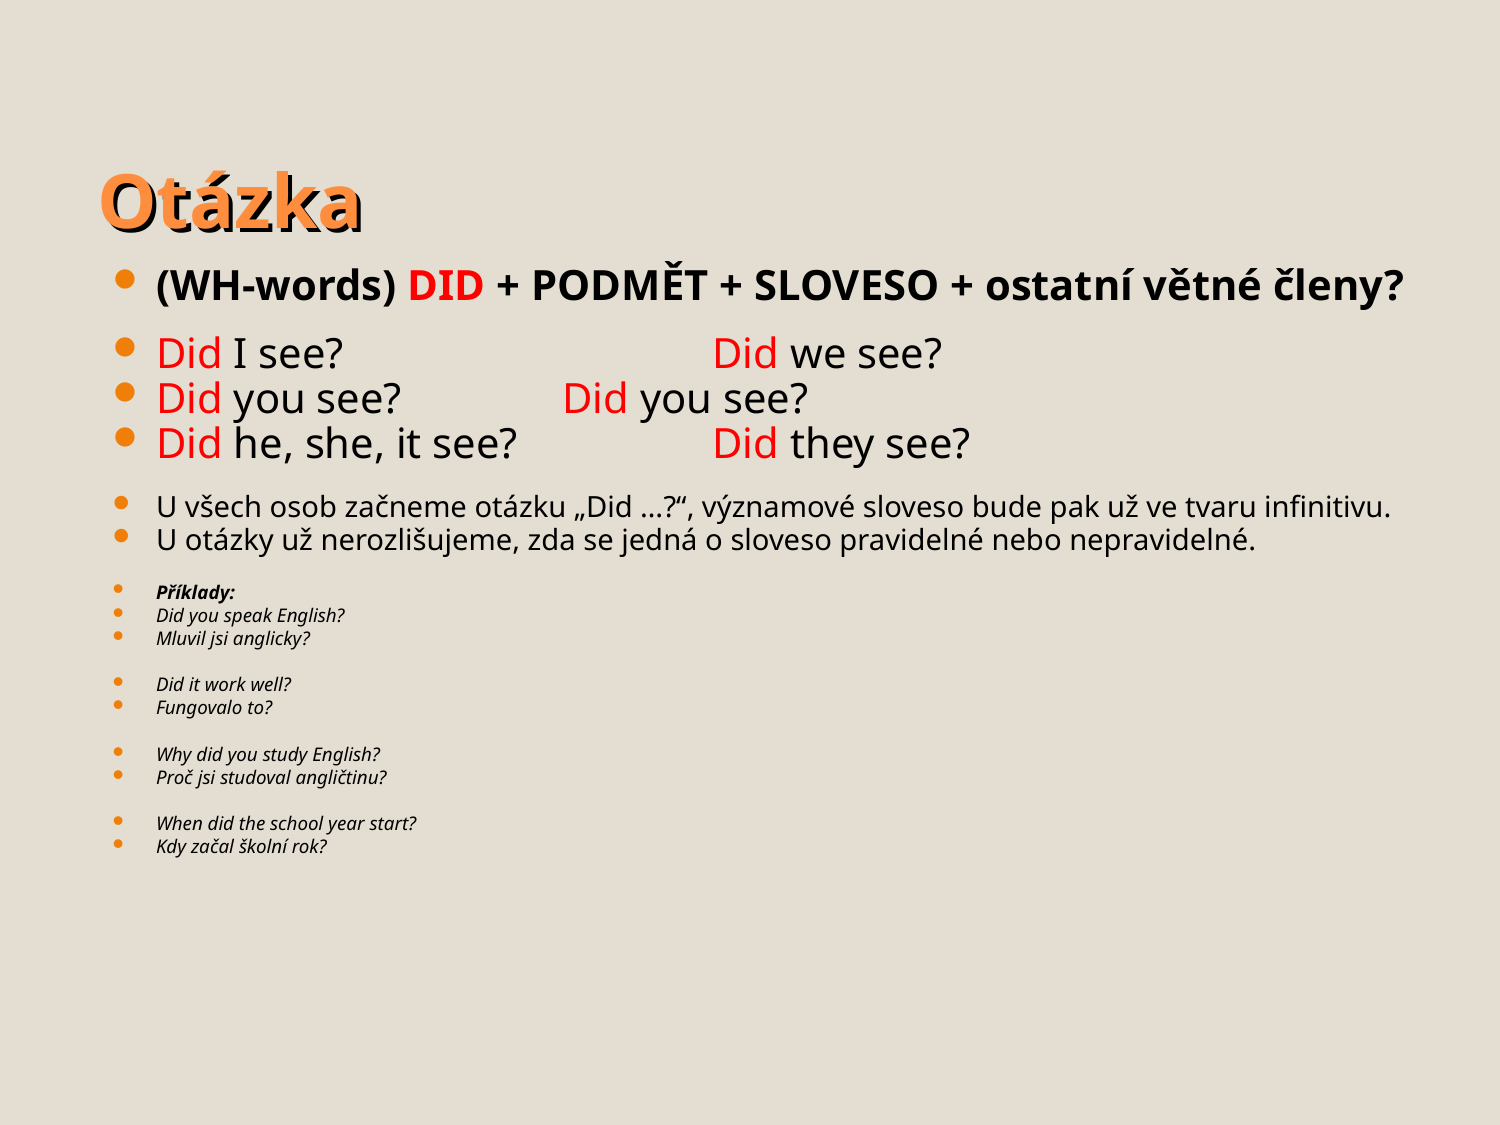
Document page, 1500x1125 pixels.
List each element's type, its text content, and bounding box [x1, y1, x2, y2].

list (WH-words) DID + PODMĚT + SLOVESO + ostatní větné členy? Did I see? Did we see? Did you see? Did you see? Did he, she, it see? Did they see? U všech osob začneme otázku „Did …?“, významové sloveso bude pak už ve tvaru infinitivu. U otázky už nerozlišujeme, zda se jedná o sloveso pravidelné nebo nepravidelné. Příklady: Did you speak English? Mluvil jsi anglicky? Did it work well? Fungovalo to? Why did you study English? Proč jsi studoval angličtinu? When did the school year start? Kdy začal školní rok? [82, 253, 1426, 977]
title Otázka [82, 78, 1426, 251]
